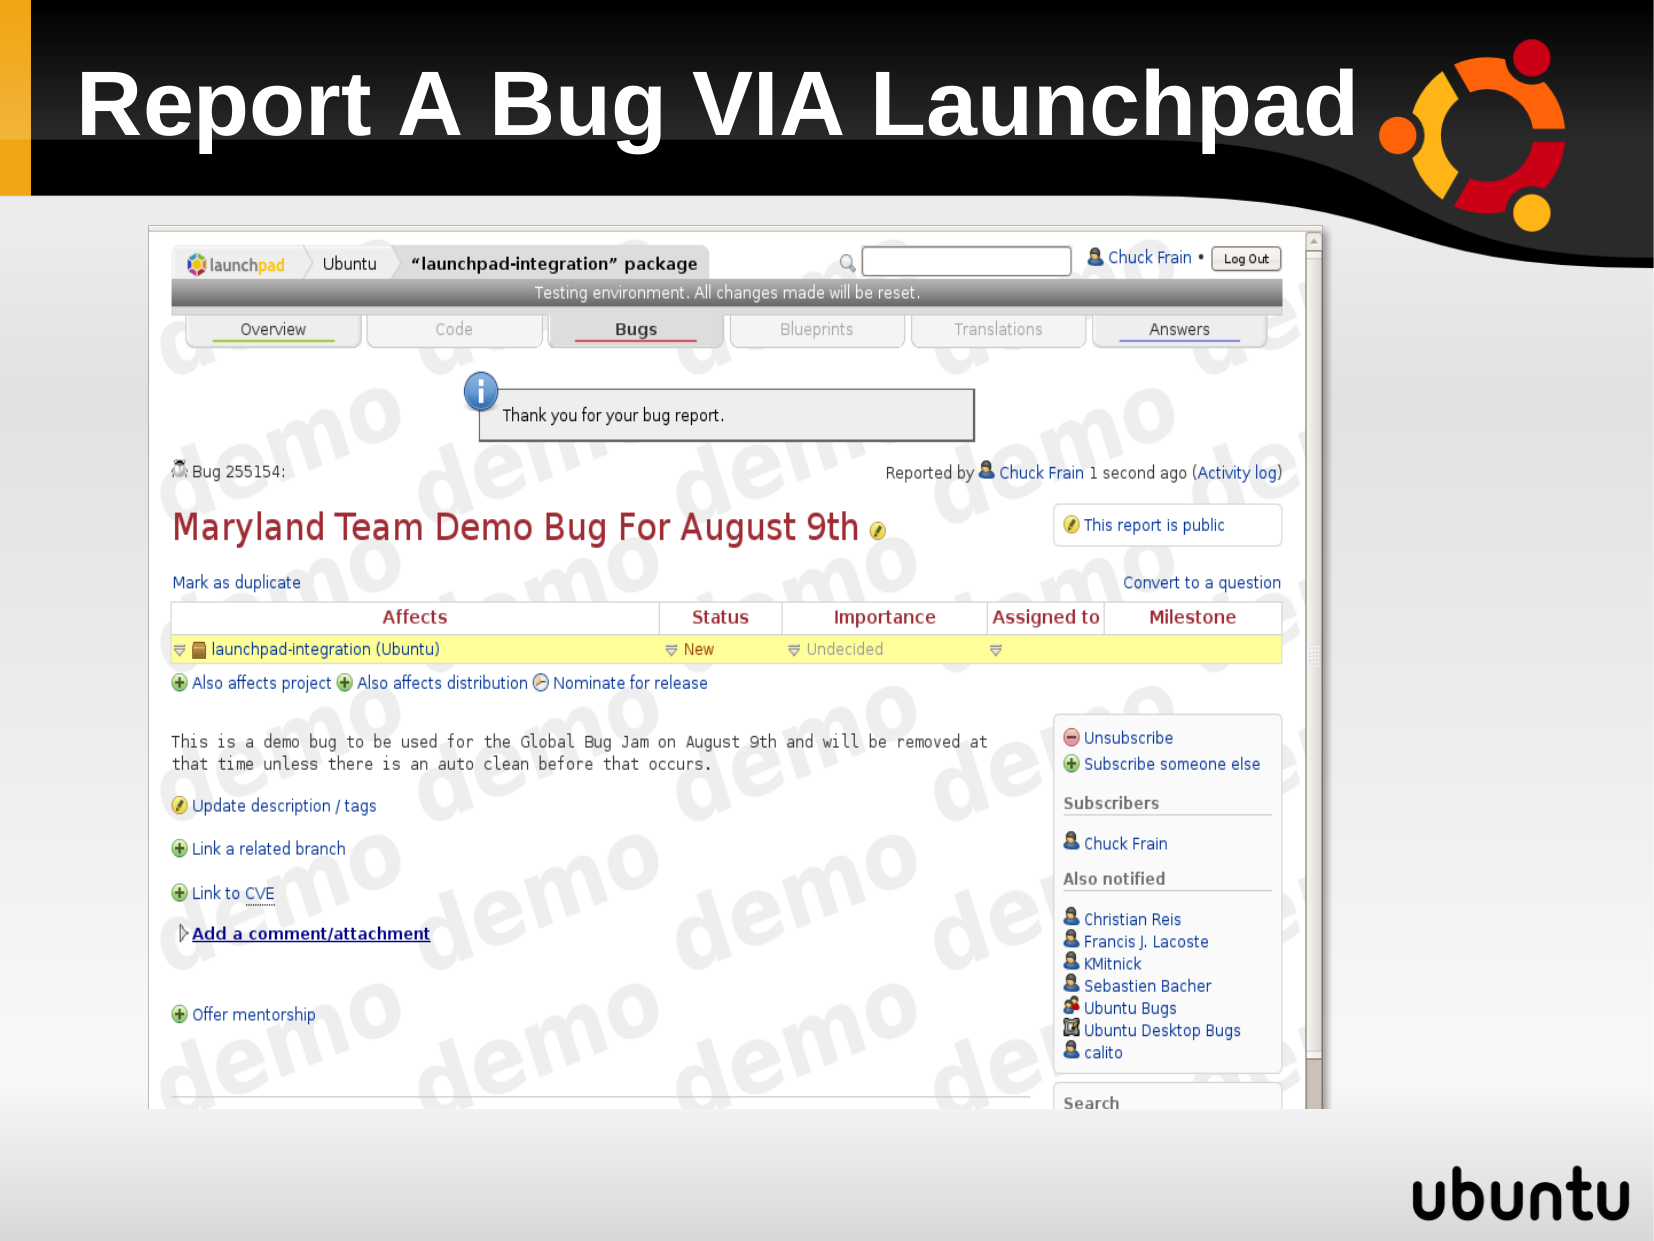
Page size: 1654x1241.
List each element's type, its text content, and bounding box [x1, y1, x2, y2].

title Report A Bug VIA Launchpad [76, 7, 1565, 200]
chart [82, 150, 1613, 1109]
picture [0, 0, 1654, 1241]
